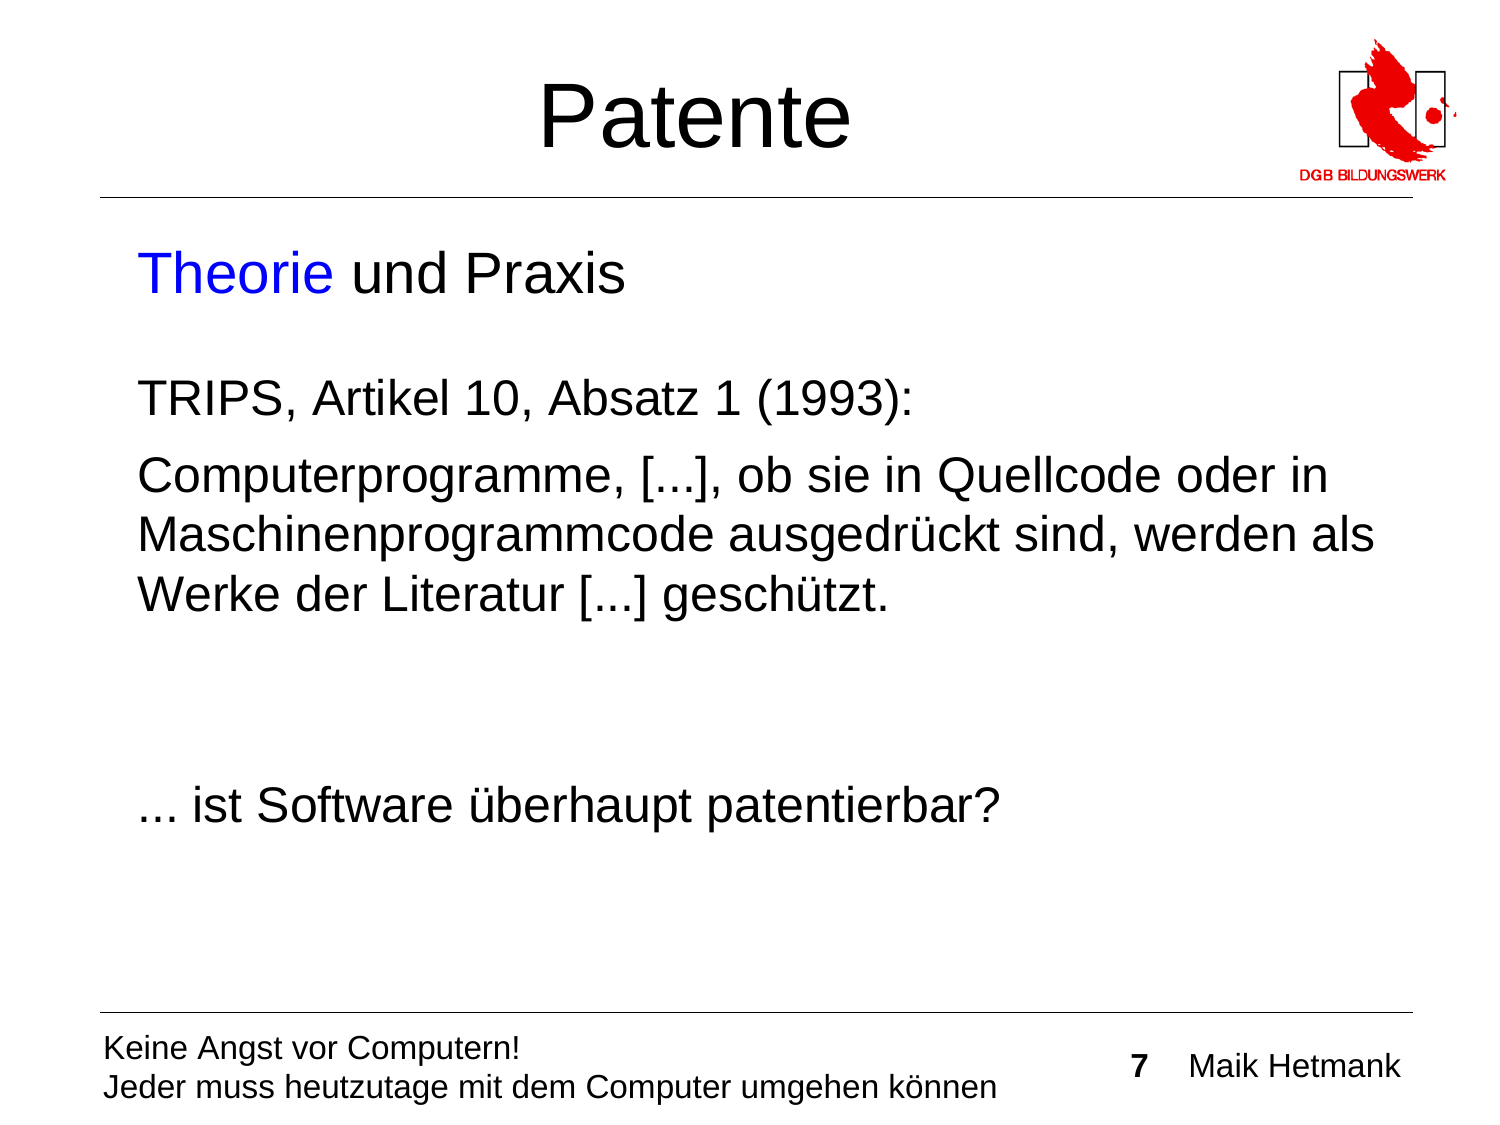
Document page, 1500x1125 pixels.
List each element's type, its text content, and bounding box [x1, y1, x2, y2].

picture [1299, 37, 1457, 181]
text_box Theorie und Praxis [137, 236, 1407, 302]
text_box Computerprogramme, [...], ob sie in Quellcode oder in Maschinenprogrammcode ausgedrückt sind, werden als Werke der Literatur [...] geschützt. [137, 442, 1407, 619]
text_box ... ist Software überhaupt patentierbar? [137, 773, 1407, 846]
title Patente [87, 49, 1305, 175]
text_box TRIPS, Artikel 10, Absatz 1 (1993): [137, 366, 1407, 432]
